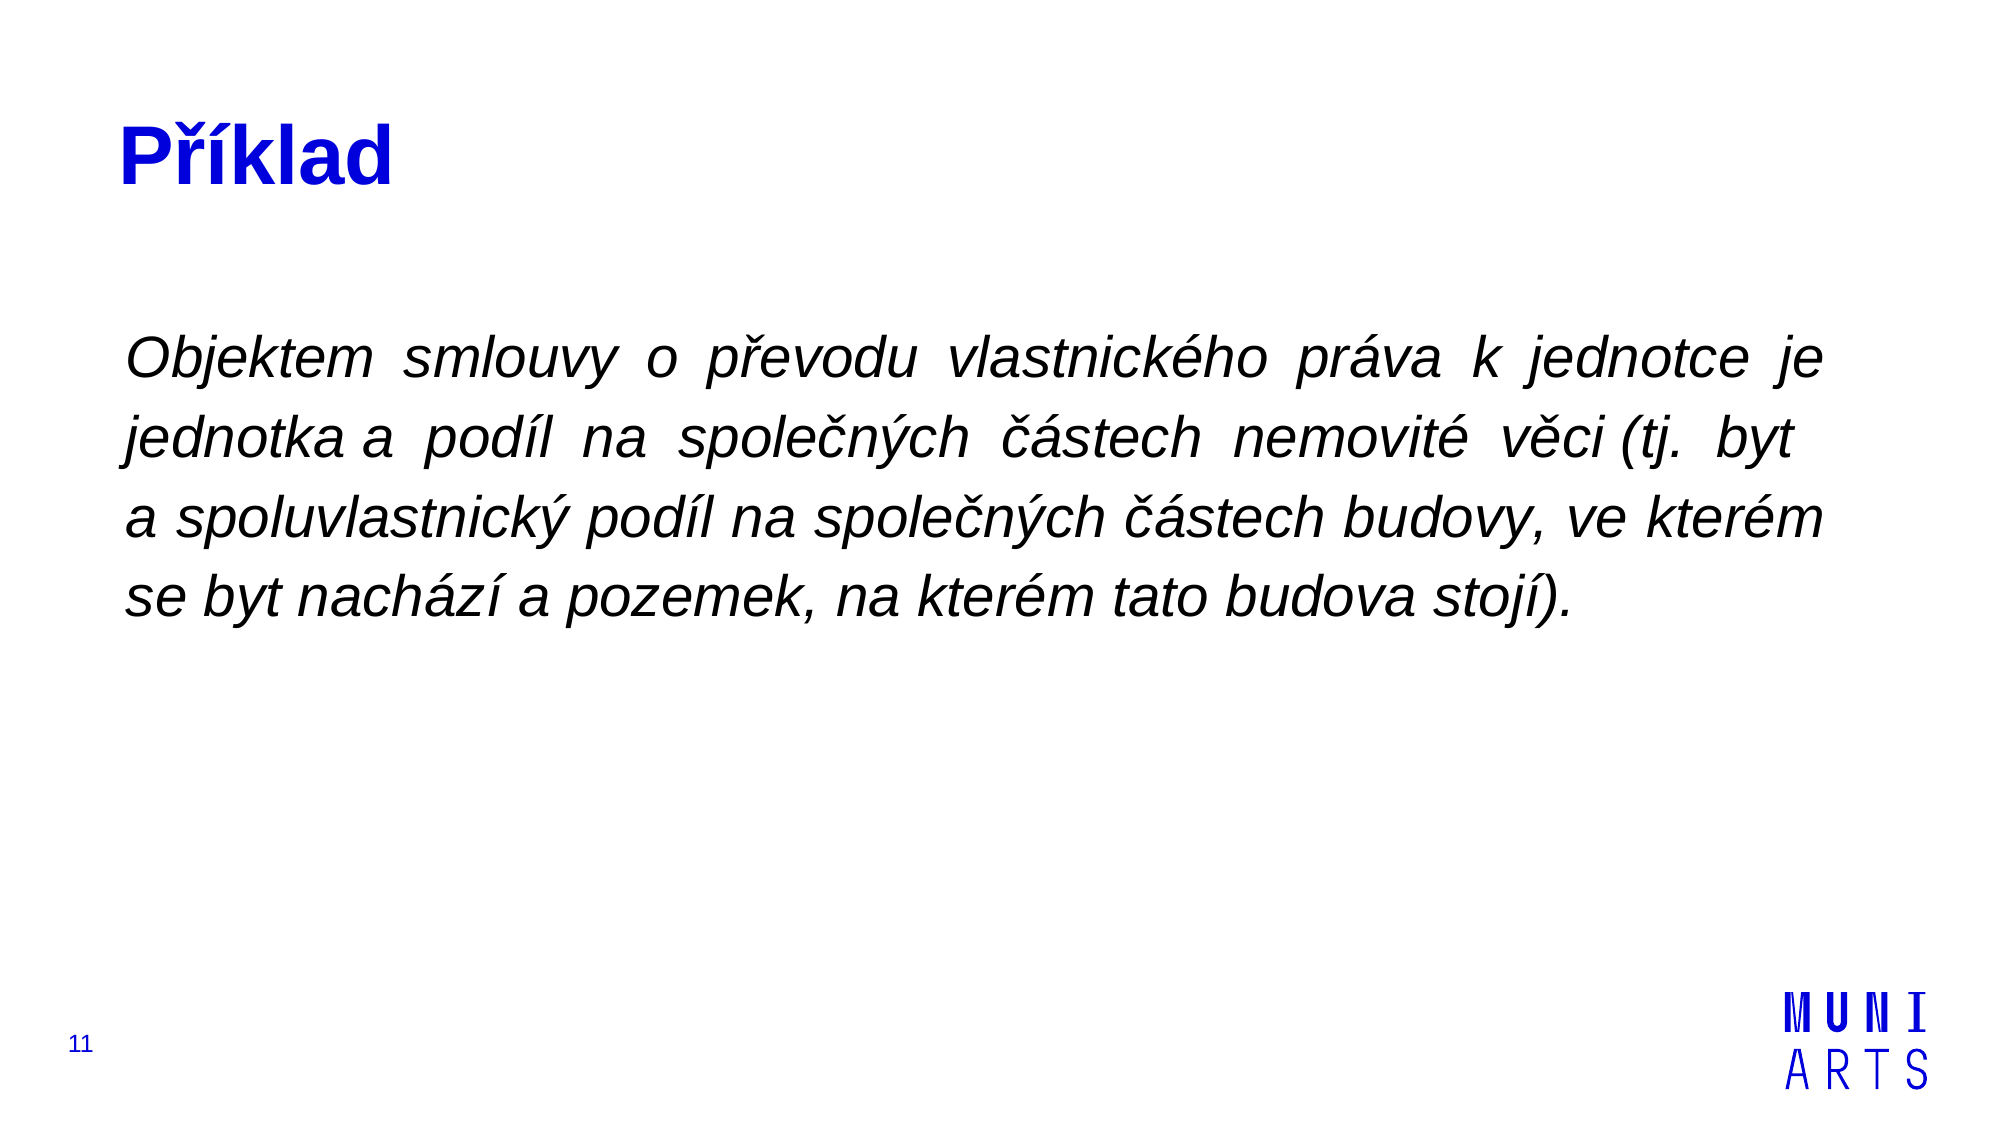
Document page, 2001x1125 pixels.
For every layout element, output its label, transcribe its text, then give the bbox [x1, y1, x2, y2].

text_box [67, 1021, 110, 1063]
list Objektem smlouvy o převodu vlastnického práva k jednotce je jednotka a podíl na společných částech nemovité věci (tj. byt a spoluvlastnický podíl na společných částech budovy, ve kterém se byt nachází a pozemek, na kterém tato budova stojí). [125, 219, 1827, 1111]
title Příklad [118, 118, 1883, 193]
